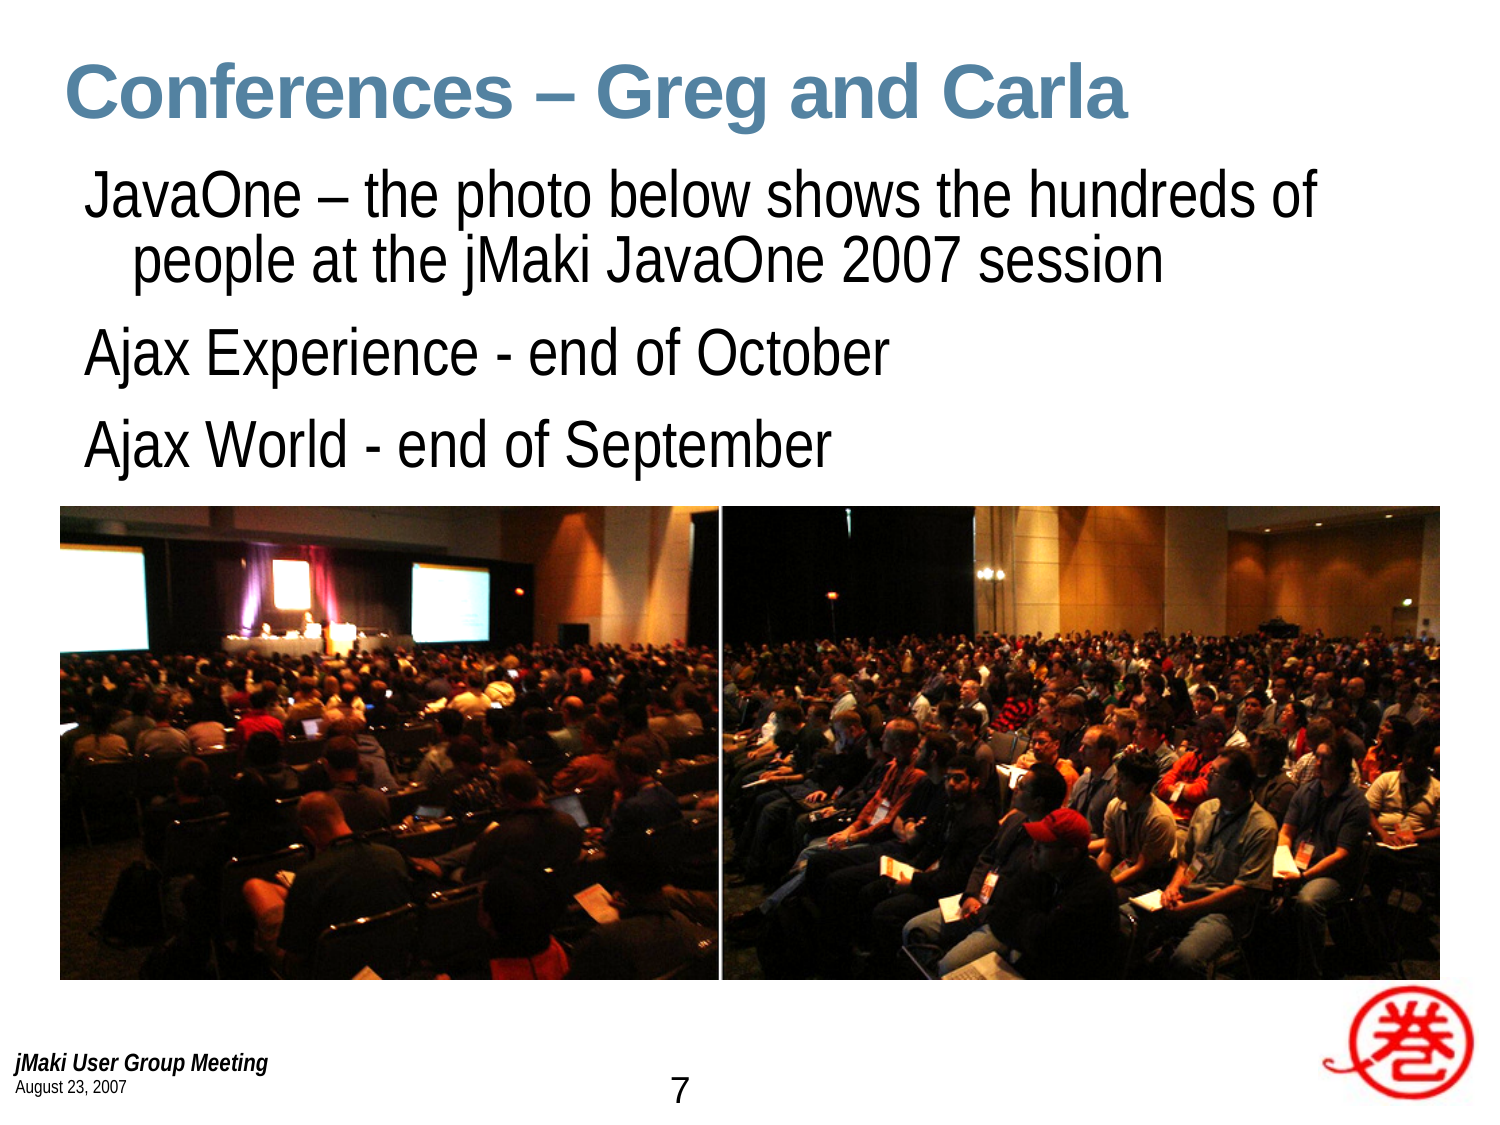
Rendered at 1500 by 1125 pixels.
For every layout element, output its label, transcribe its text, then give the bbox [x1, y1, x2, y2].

list JavaOne – the photo below shows the hundreds of people at the jMaki JavaOne 2007 session Ajax Experience - end of October Ajax World - end of September [64, 165, 1426, 506]
title Conferences – Greg and Carla [64, 57, 1427, 162]
picture [60, 506, 1479, 1106]
